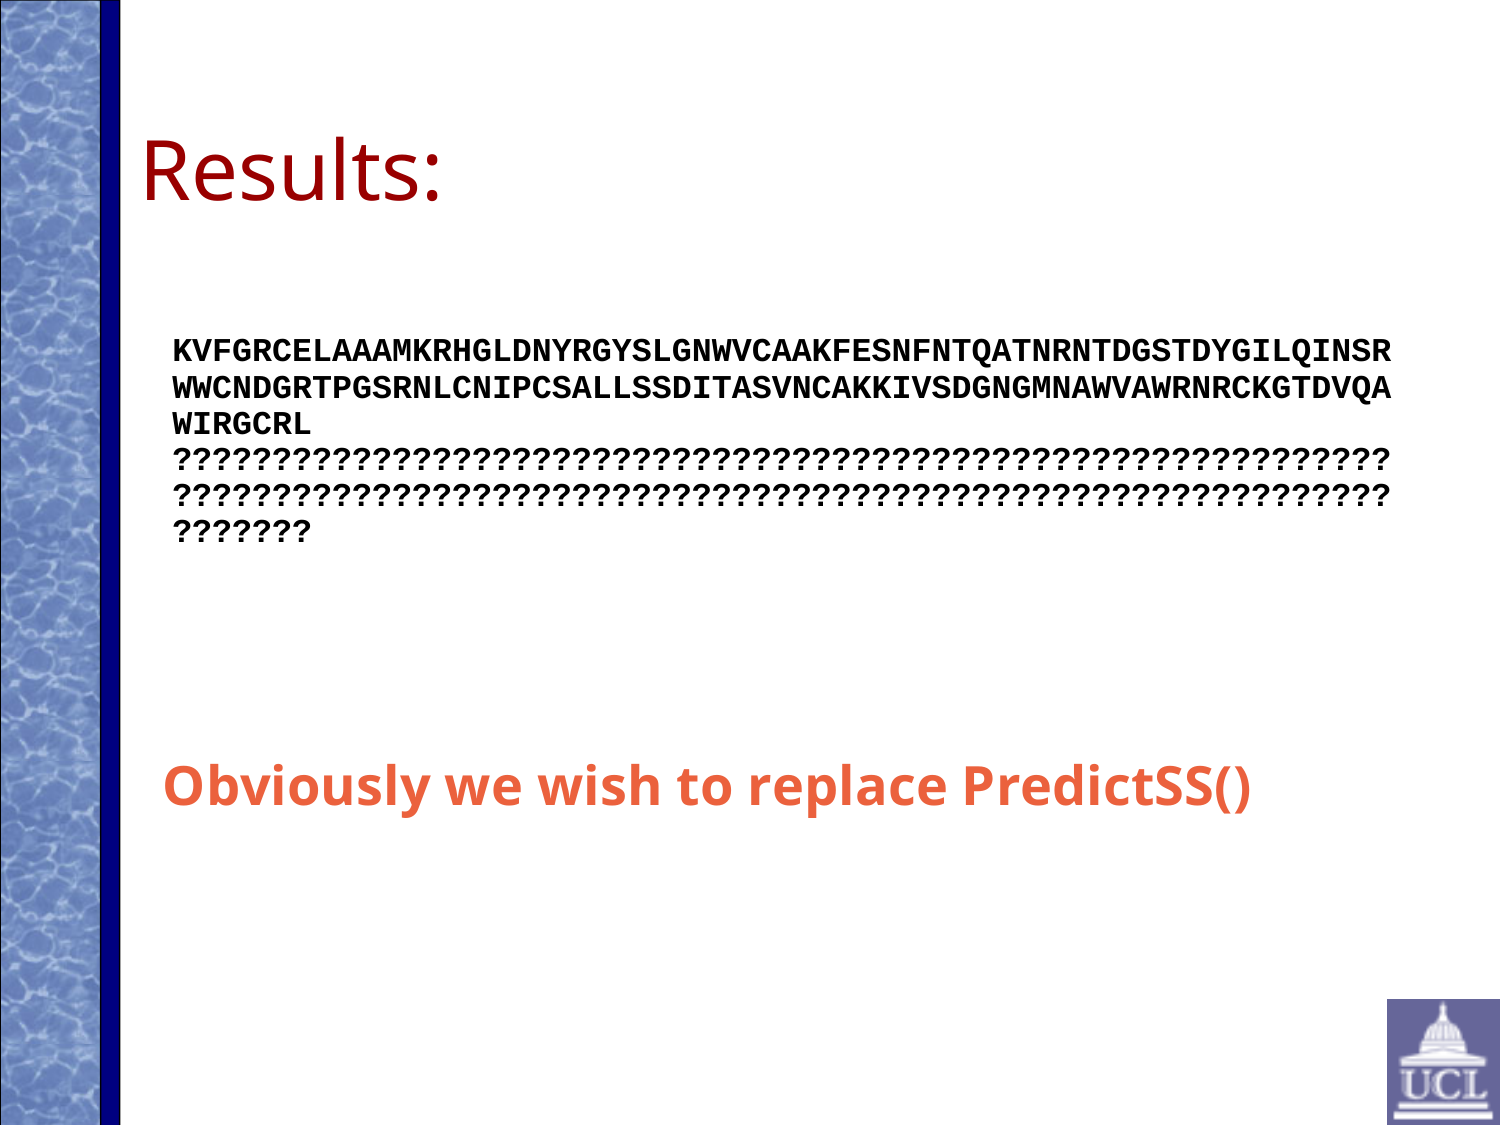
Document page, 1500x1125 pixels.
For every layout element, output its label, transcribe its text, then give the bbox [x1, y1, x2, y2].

picture [1387, 999, 1500, 1125]
picture [1, 1, 99, 1125]
text_box Obviously we wish to replace PredictSS() [148, 750, 1435, 830]
title Results: [124, 37, 1413, 225]
list KVFGRCELAAAMKRHGLDNYRGYSLGNWVCAAKFESNFNTQATNRNTDGSTDYGILQINSR WWCNDGRTPGSRNLCNIPCSALLSSDITASVNCAKKIVSDGNGMNAWVAWRNRCKGTDVQA WIRGCRL ????????????????????????????????????????????????????????????? ????????????????????????????????????????????????????????????? ??????? [157, 247, 1500, 835]
